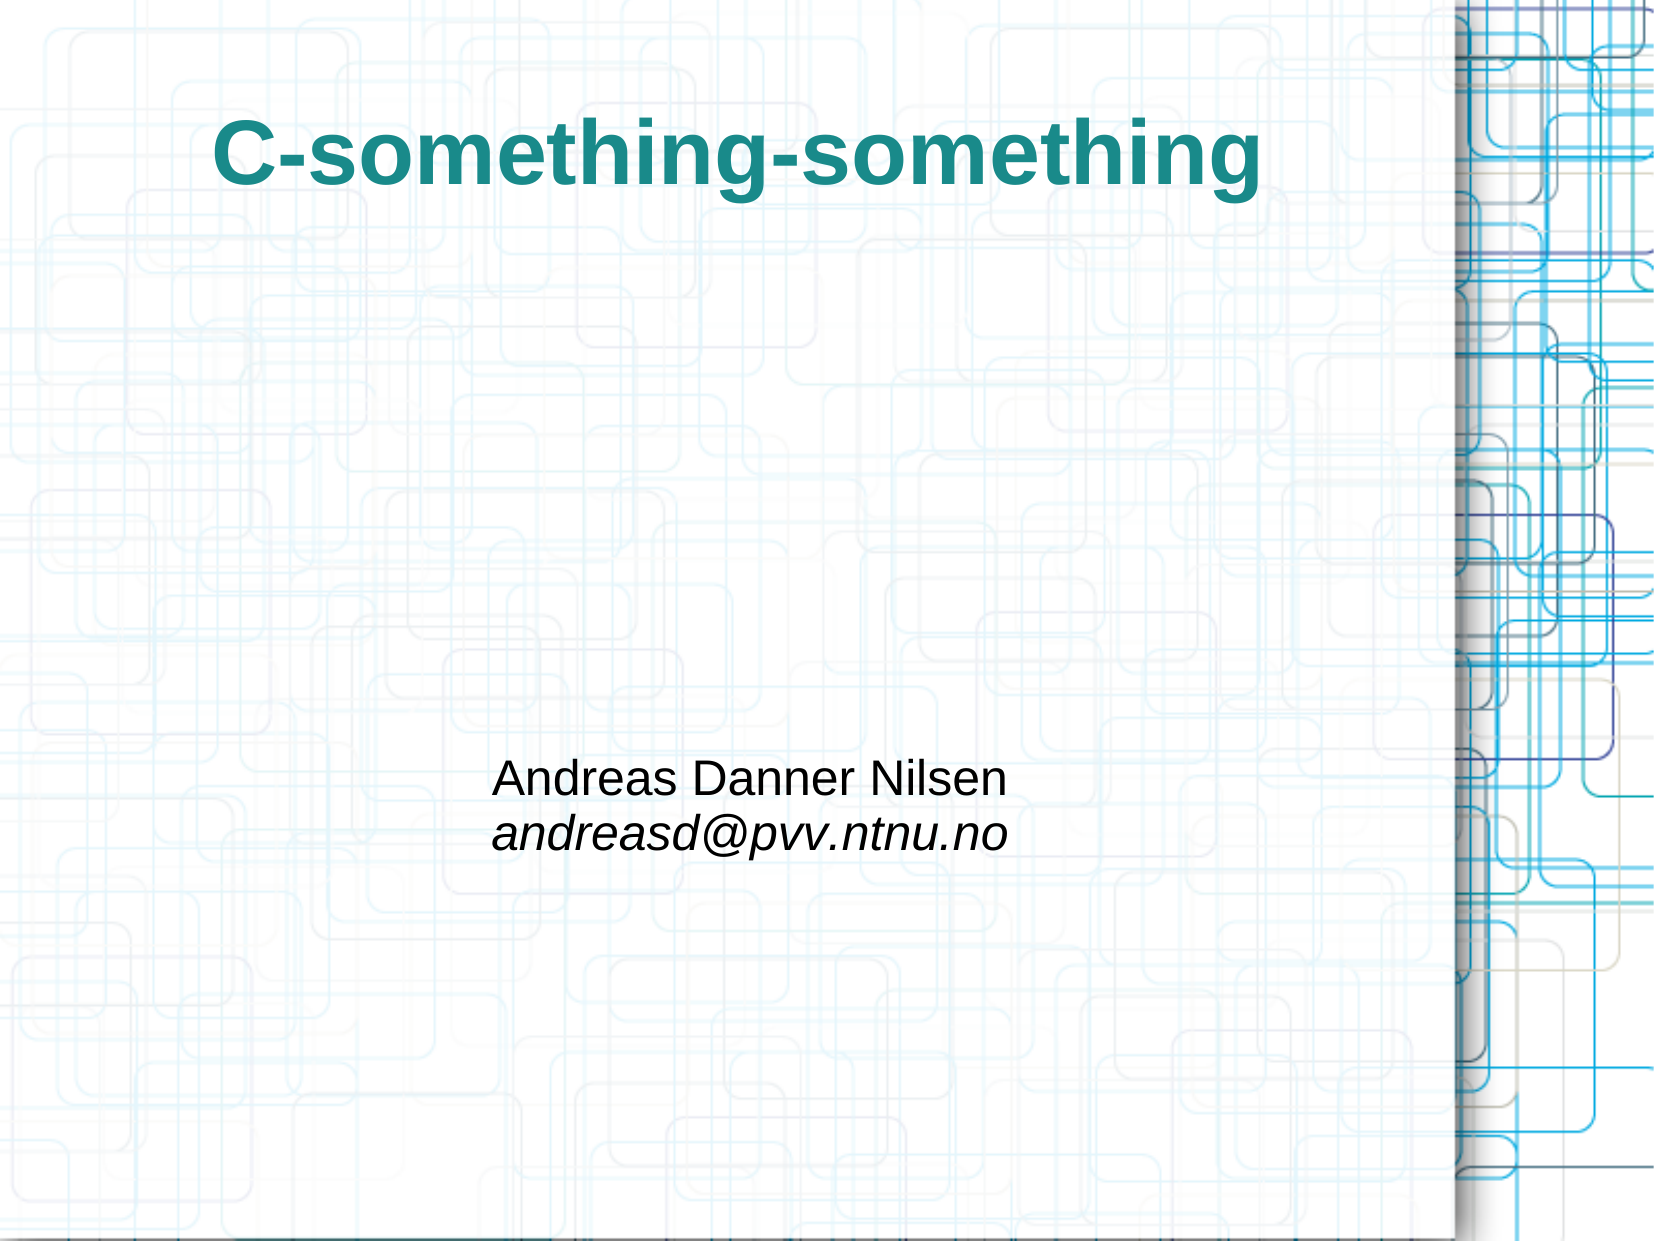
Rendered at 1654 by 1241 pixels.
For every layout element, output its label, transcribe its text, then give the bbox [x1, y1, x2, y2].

picture [0, 0, 1654, 1241]
title C-something-something [59, 49, 1418, 257]
subtitle Andreas Danner Nilsen andreasd@pvv.ntnu.no [82, 290, 1418, 1241]
